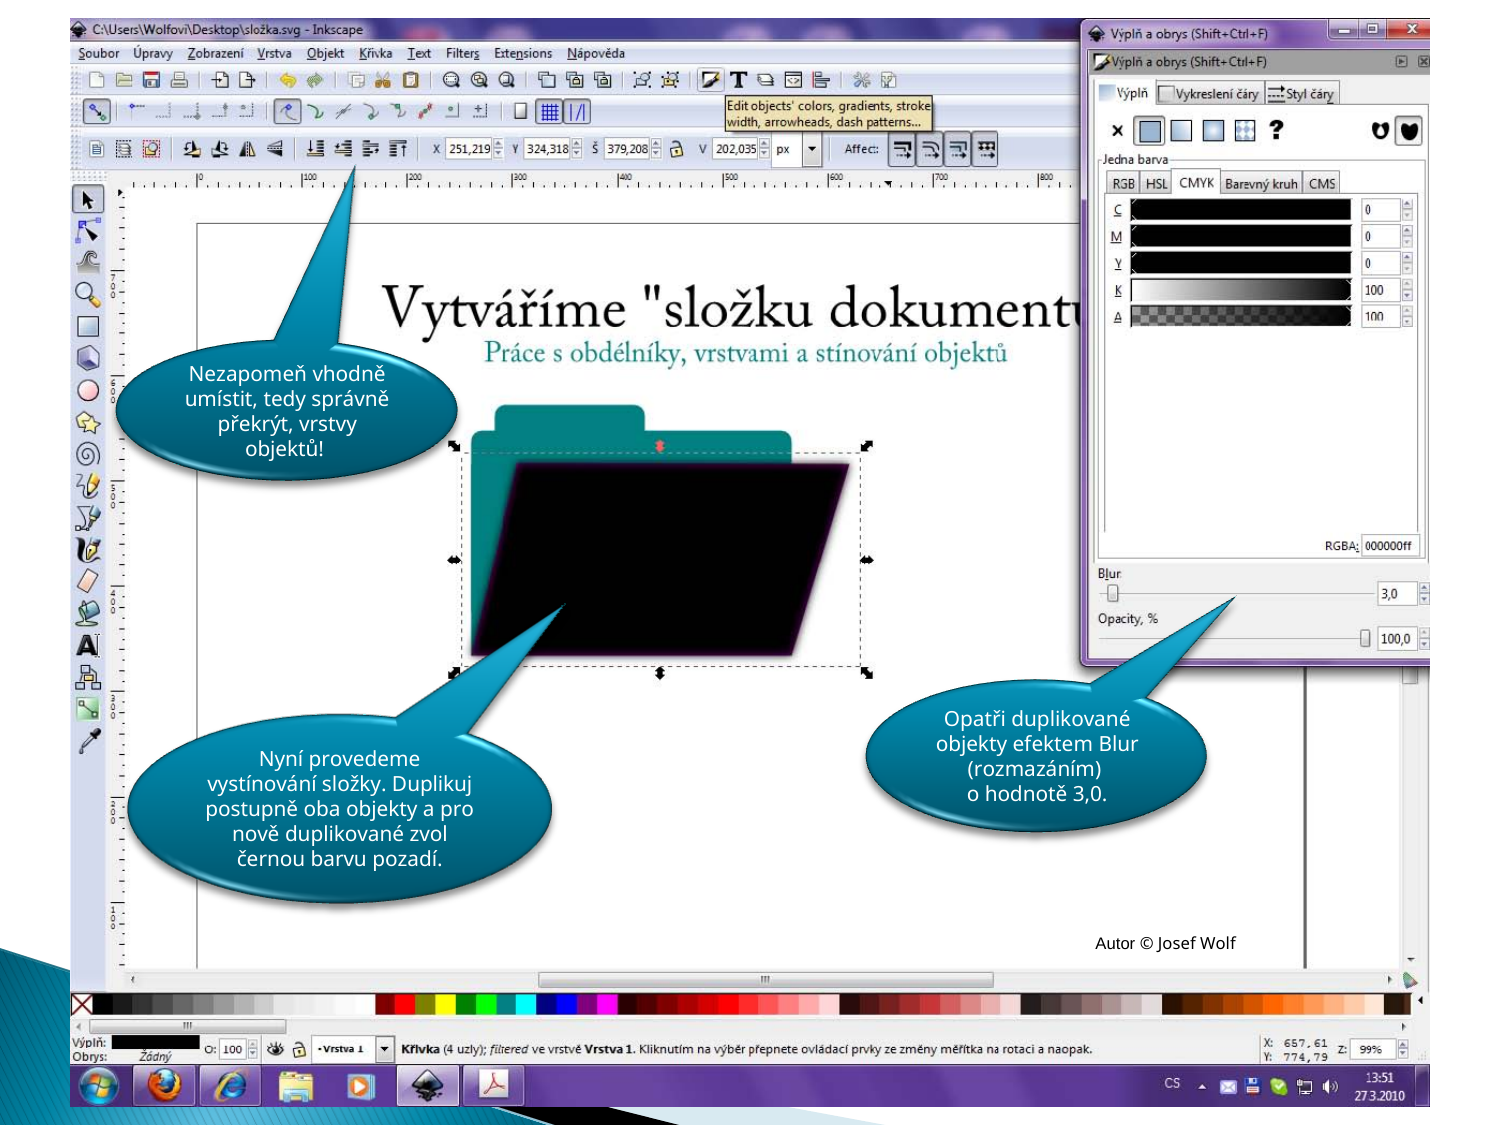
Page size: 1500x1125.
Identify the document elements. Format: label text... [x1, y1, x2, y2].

picture [0, 18, 1430, 1125]
text_box Nyní provedeme vystínování složky. Duplikuj postupně oba objekty a pro nově duplikované zvol černou barvu pozadí. [190, 742, 490, 876]
text_box Nezapomeň vhodně umístit, tedy správně překrýt, vrstvy objektů! [166, 360, 408, 460]
text_box Opatři duplikované objekty efektem Blur (rozmazáním) o hodnotě 3,0. [916, 702, 1158, 810]
text_box Autor © Josef Wolf [1080, 904, 1347, 961]
